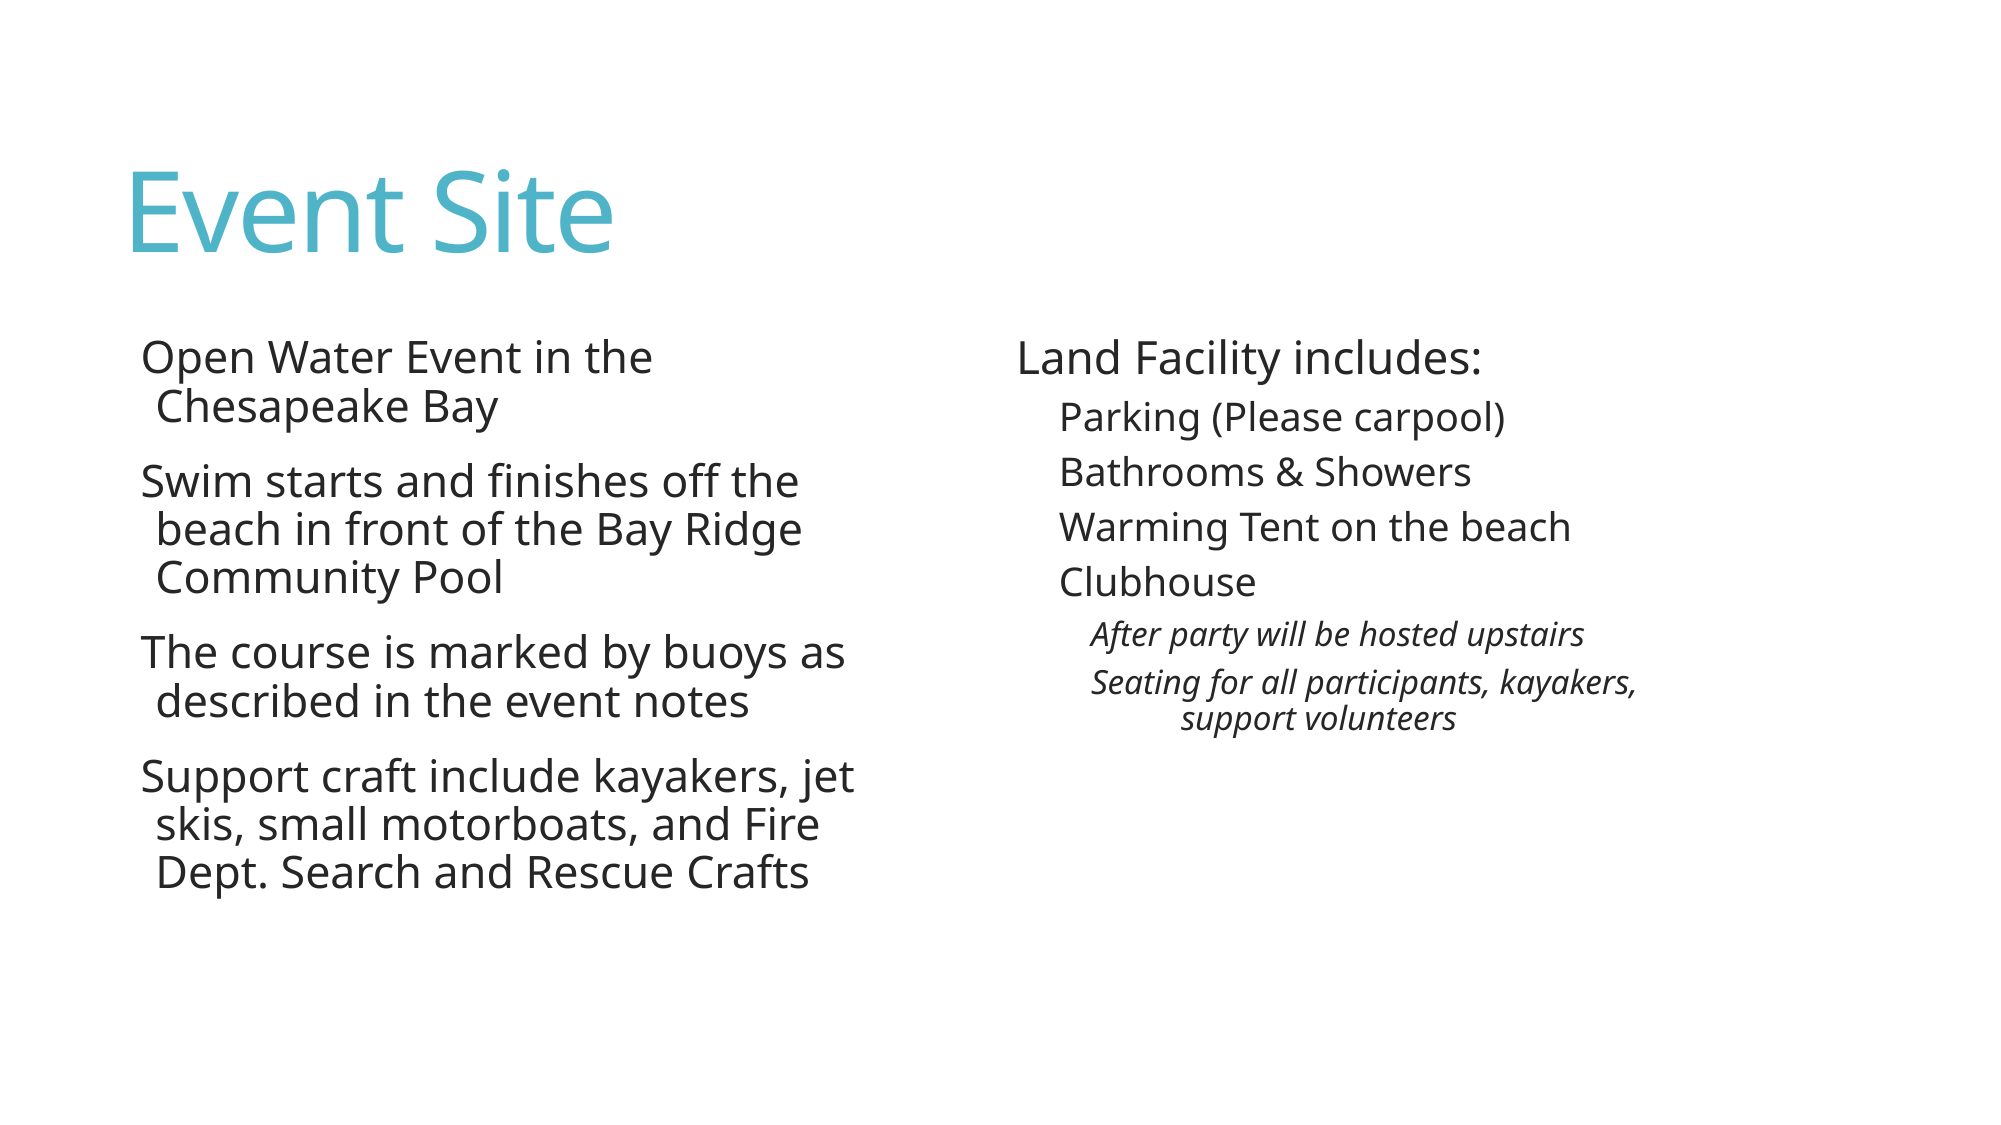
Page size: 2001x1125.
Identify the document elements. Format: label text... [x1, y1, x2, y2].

title Event Site [107, 81, 1876, 354]
list Open Water Event in the Chesapeake Bay Swim starts and finishes off the beach in front of the Bay Ridge Community Pool The course is marked by buoys as described in the event notes Support craft include kayakers, jet skis, small motorboats, and Fire Dept. Search and Rescue Crafts [111, 327, 877, 946]
list Land Facility includes: Parking (Please carpool) Bathrooms & Showers Warming Tent on the beach Clubhouse After party will be hosted upstairs Seating for all participants, kayakers, support volunteers [986, 327, 1752, 946]
